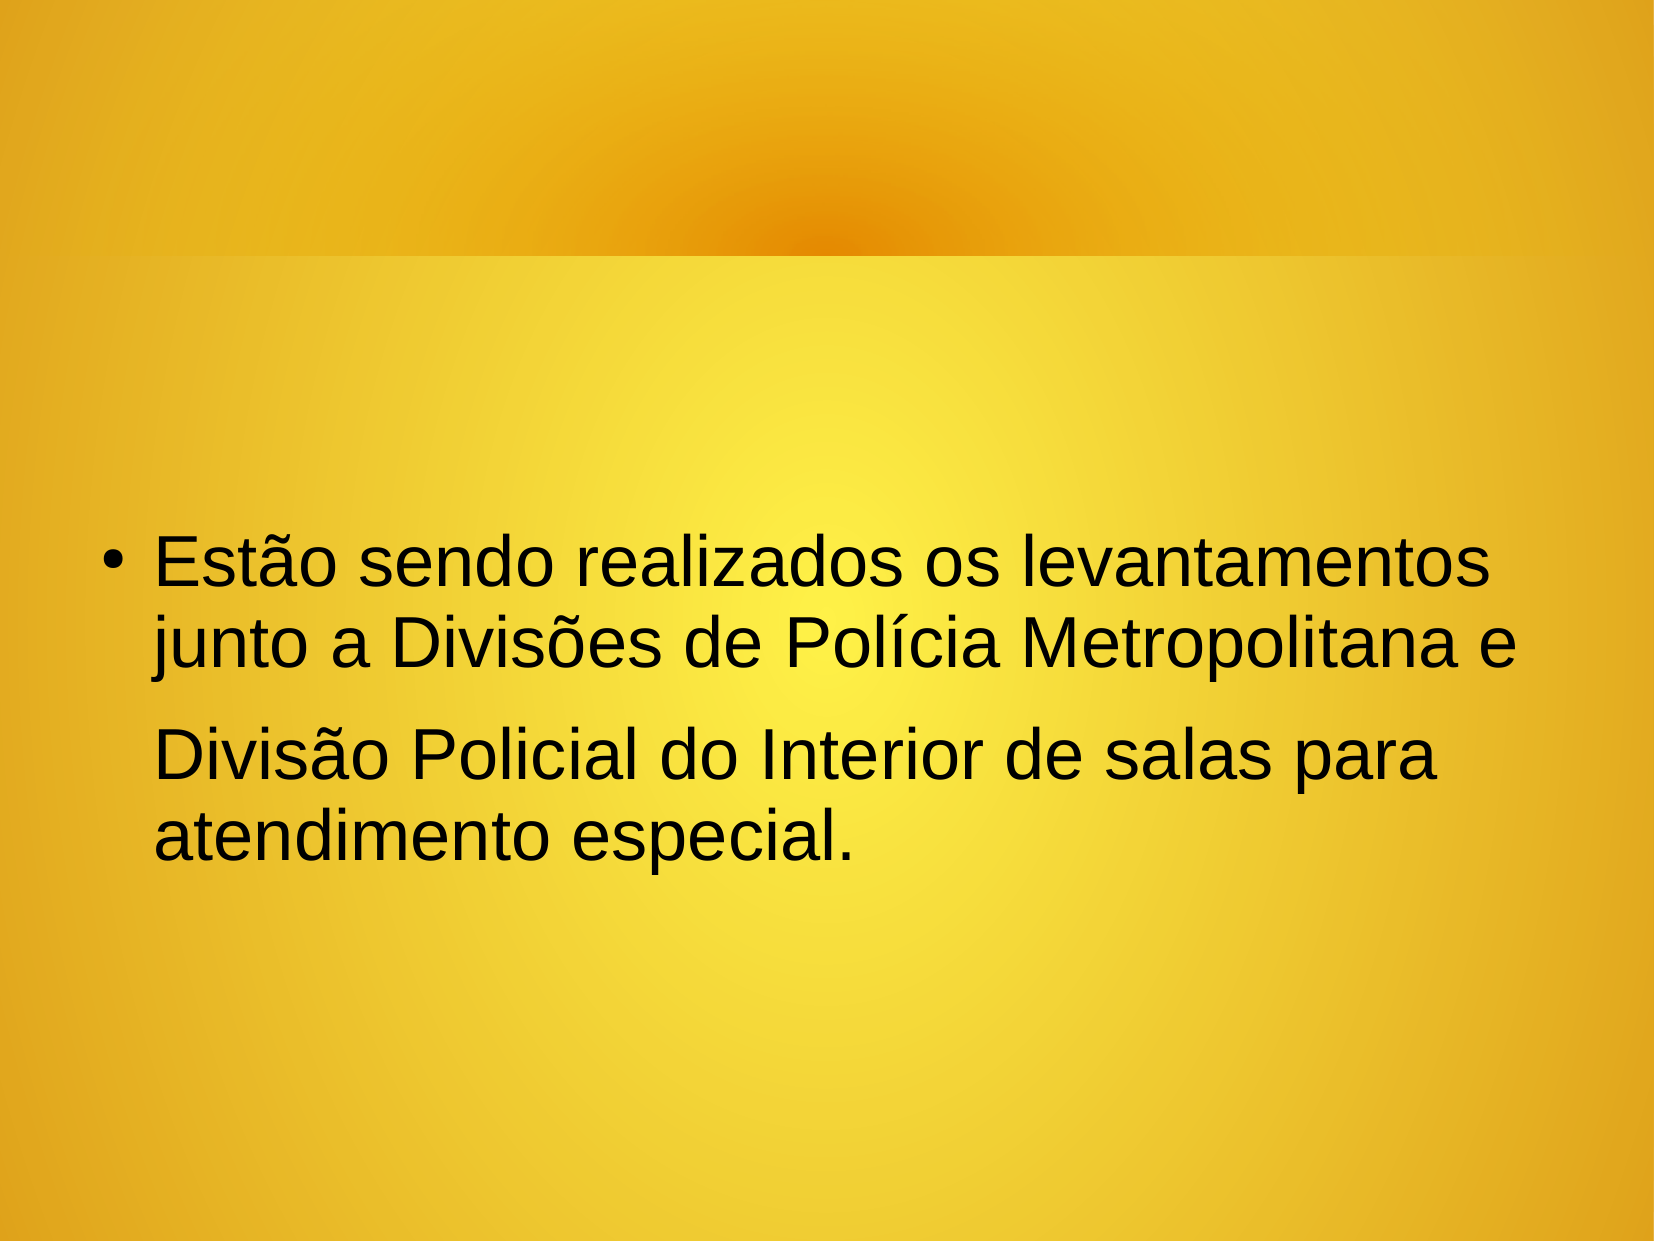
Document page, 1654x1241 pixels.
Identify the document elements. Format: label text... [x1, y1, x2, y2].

list Estão sendo realizados os levantamentos junto a Divisões de Polícia Metropolitana e Divisão Policial do Interior de salas para atendimento especial. [82, 520, 1571, 1241]
